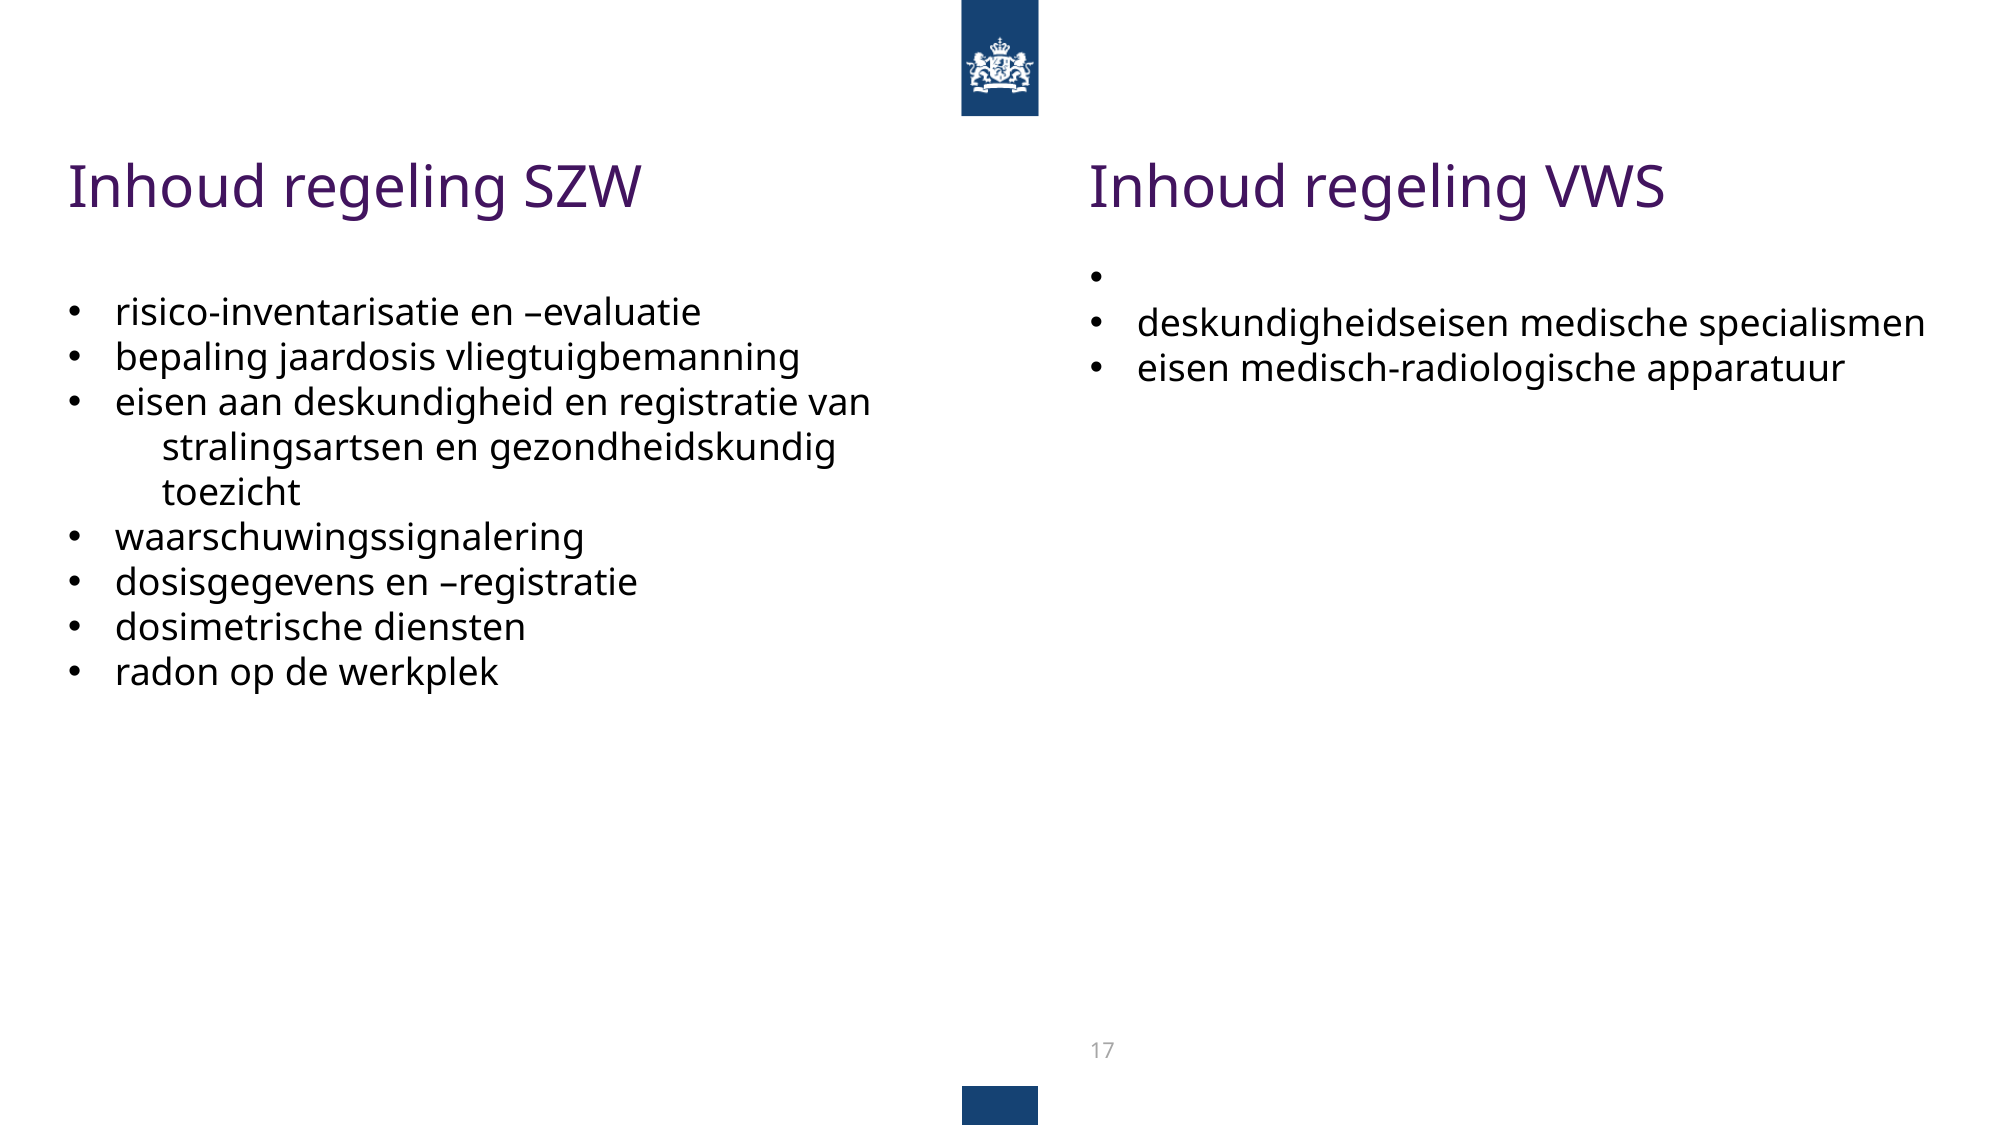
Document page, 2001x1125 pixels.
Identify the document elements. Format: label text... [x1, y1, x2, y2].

text_box [1074, 1020, 1897, 1074]
text_box Inhoud regeling VWS [1074, 115, 1909, 228]
title Inhoud regeling SZW [53, 115, 887, 228]
text_box risico-inventarisatie en –evaluatie bepaling jaardosis vliegtuigbemanning eisen aan deskundigheid en registratie van stralingsartsen en gezondheidskundig toezicht waarschuwingssignalering dosisgegevens en –registratie dosimetrische diensten radon op de werkplek [53, 281, 939, 701]
text_box deskundigheidseisen medische specialismen eisen medisch-radiologische apparatuur [1075, 246, 2000, 397]
